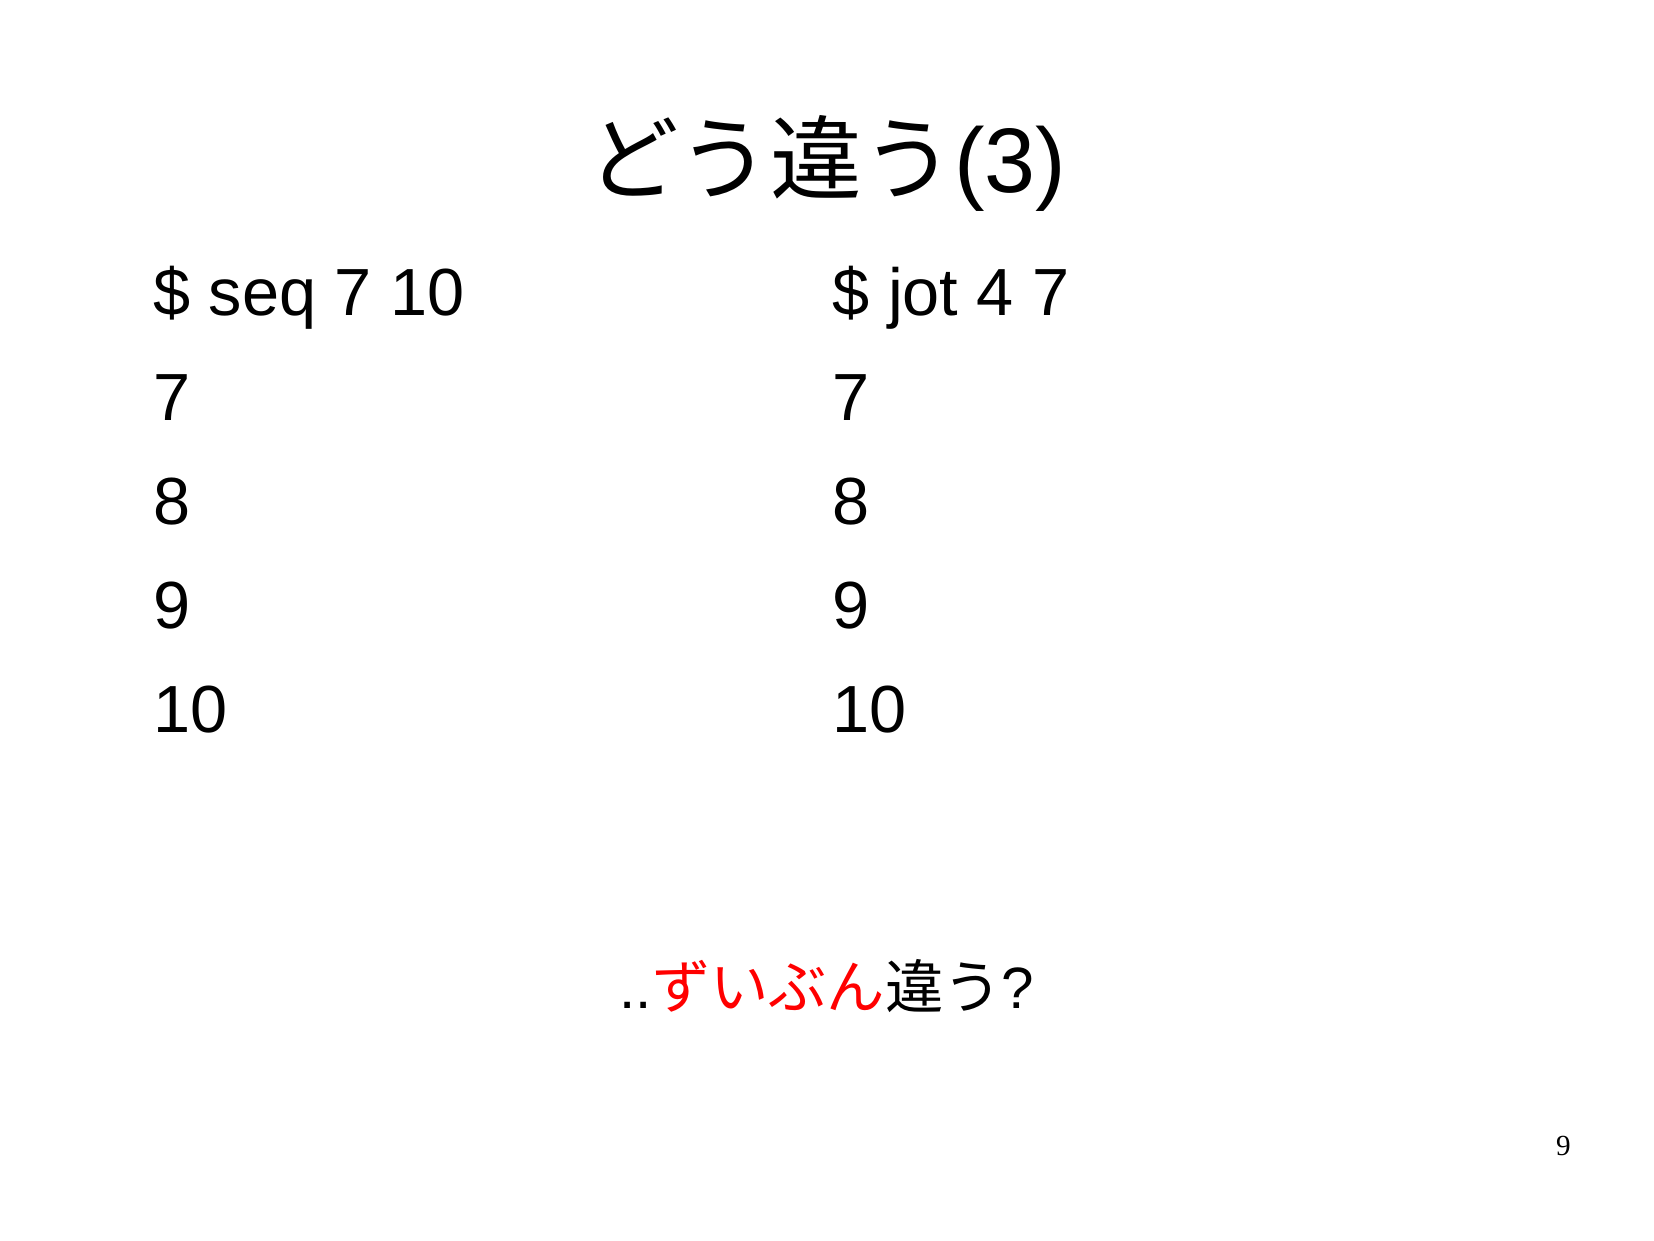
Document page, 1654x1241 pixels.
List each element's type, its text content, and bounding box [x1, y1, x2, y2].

list $ seq 7 10 7 8 9 10 [82, 255, 761, 780]
title どう違う(3) [82, 49, 1571, 257]
list $ jot 4 7 7 8 9 10 [761, 255, 1506, 780]
title ..ずいぶん違う? [82, 879, 1571, 1087]
